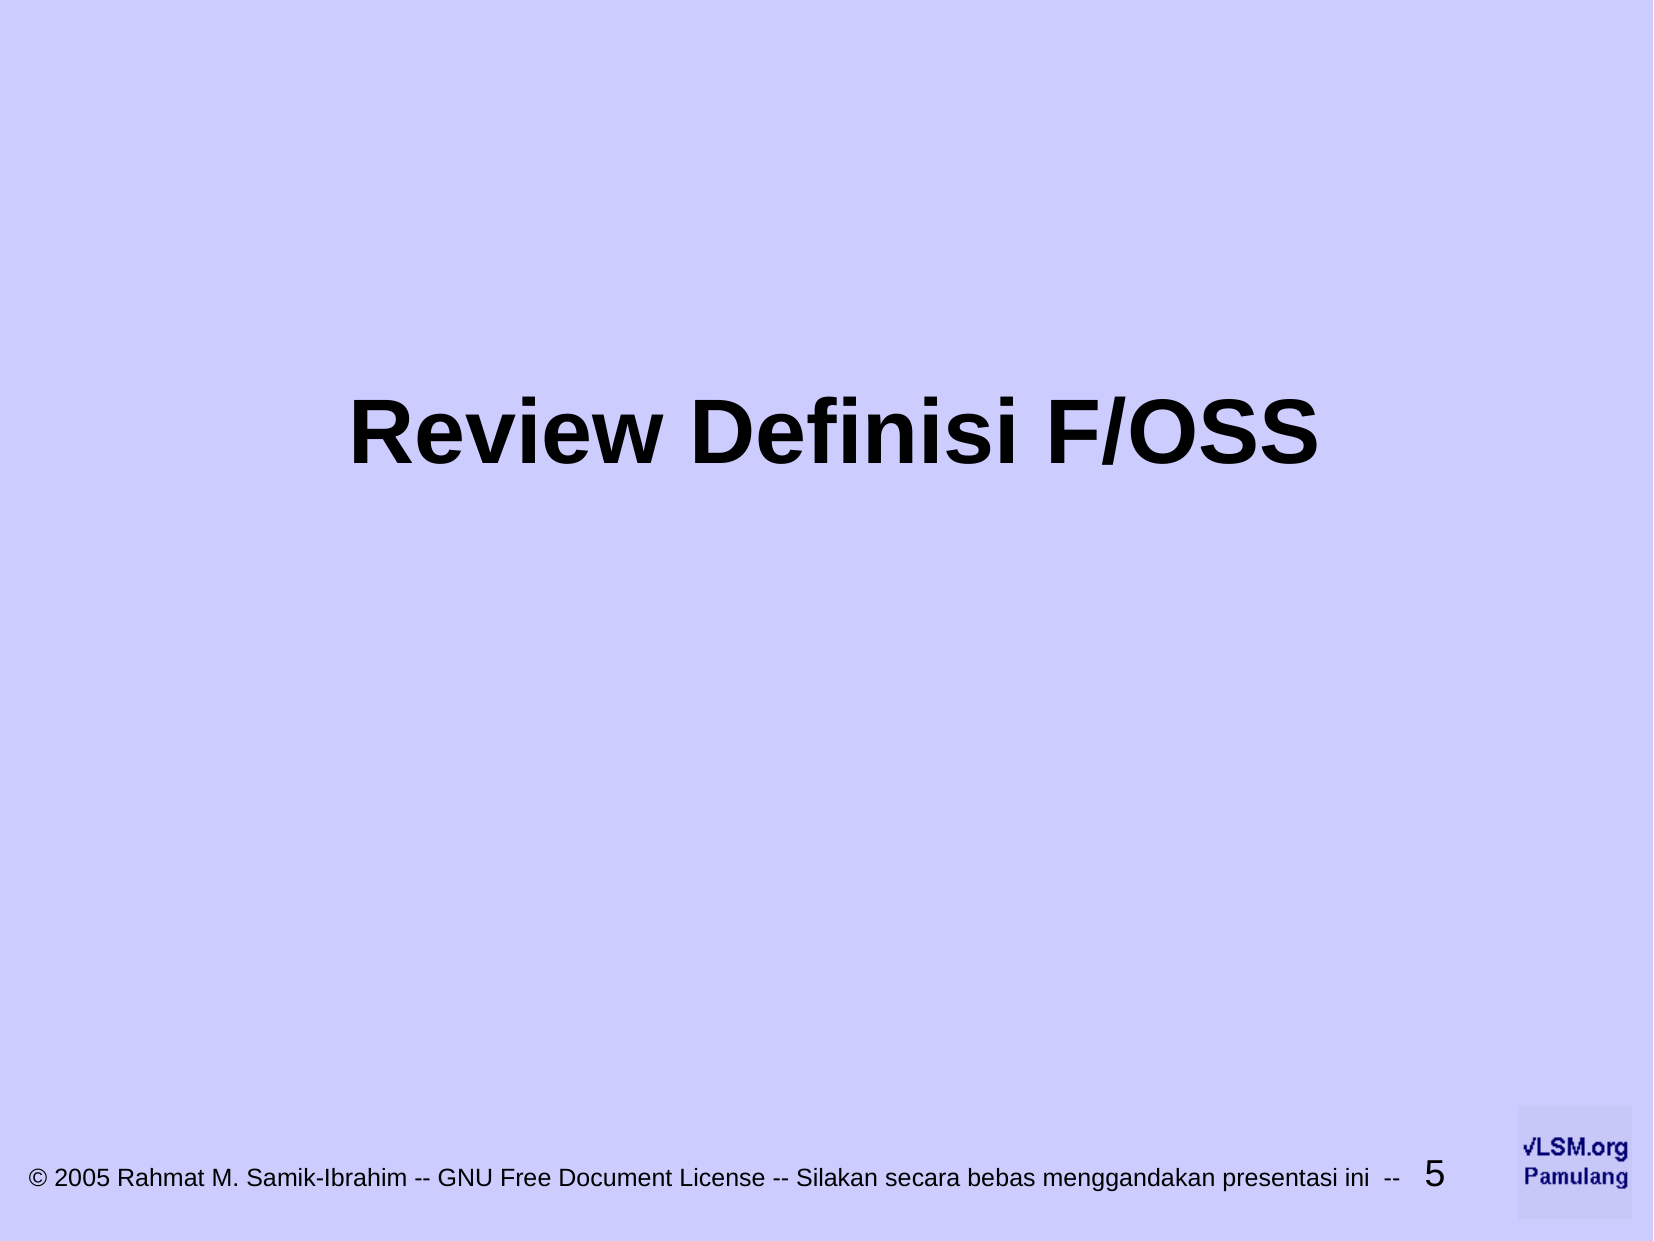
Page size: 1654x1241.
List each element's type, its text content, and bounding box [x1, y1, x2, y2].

title Review Definisi F/OSS [43, 376, 1628, 487]
picture [1518, 1106, 1632, 1219]
